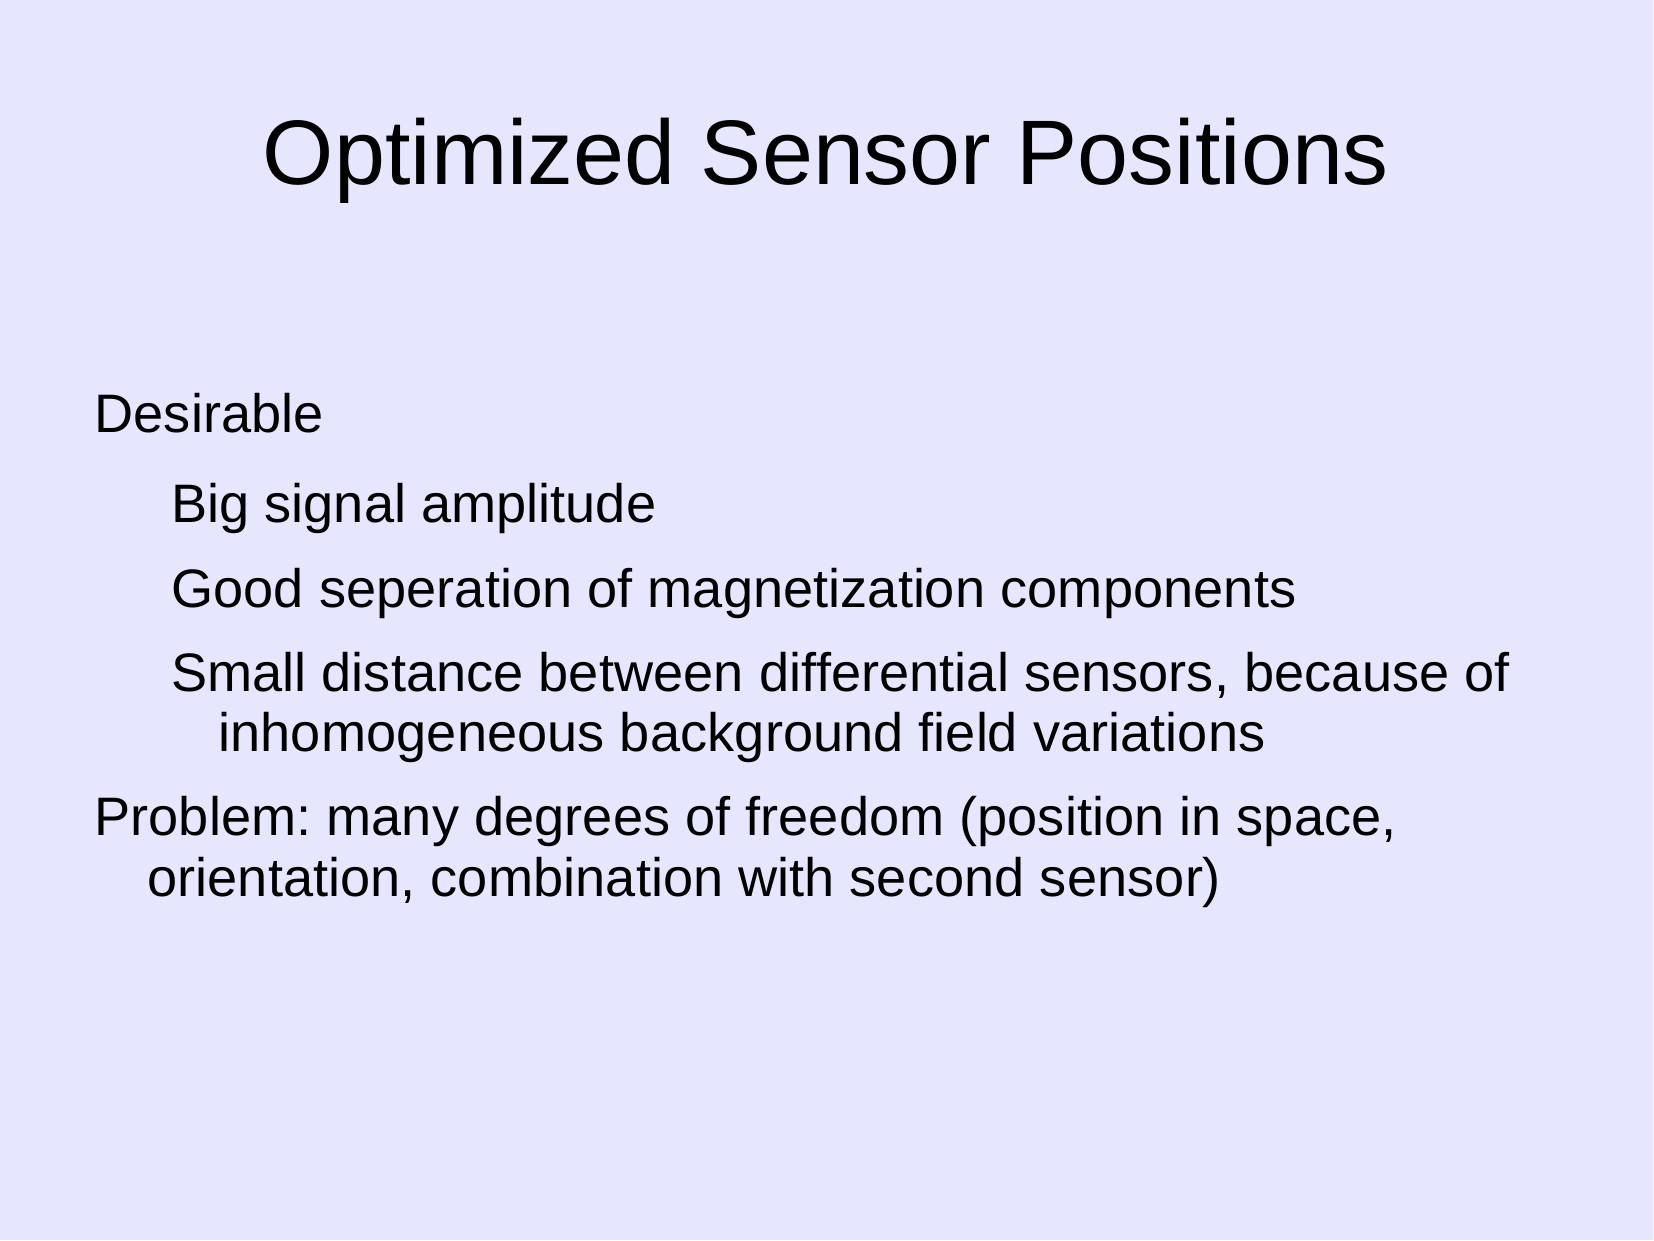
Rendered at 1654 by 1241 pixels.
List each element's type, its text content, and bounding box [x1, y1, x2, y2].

list [838, 274, 1565, 1093]
title Optimized Sensor Positions [82, 49, 1571, 257]
list Desirable Big signal amplitude Good seperation of magnetization components Small distance between differential sensors, because of inhomogeneous background field variations Problem: many degrees of freedom (position in space, orientation, combination with second sensor) [76, 383, 838, 980]
